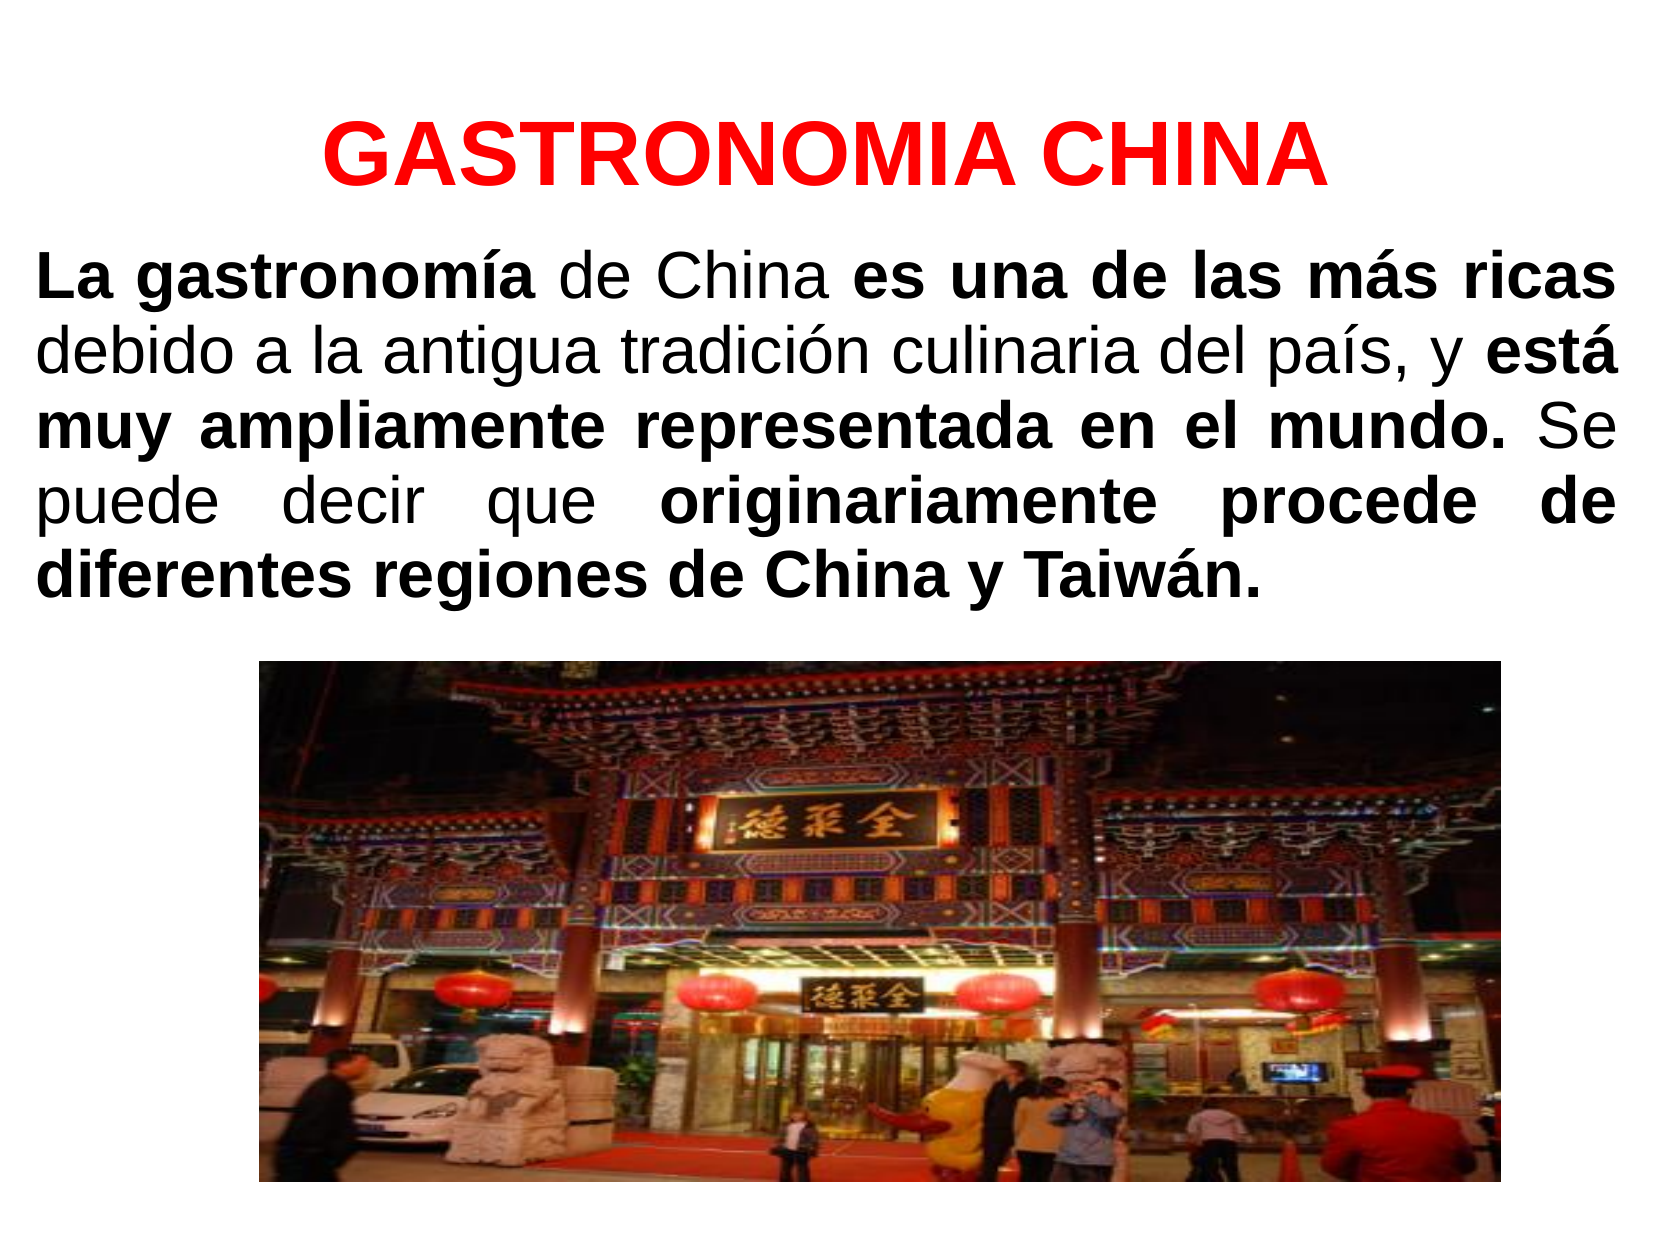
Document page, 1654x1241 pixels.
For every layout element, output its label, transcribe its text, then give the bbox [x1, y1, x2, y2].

picture [259, 661, 1501, 1182]
text_box La gastronomía de China es una de las más ricas debido a la antigua tradición culinaria del país, y está muy ampliamente representada en el mundo. Se puede decir que originariamente procede de diferentes regiones de China y Taiwán. [35, 224, 1619, 626]
text_box GASTRONOMIA CHINA [82, 82, 1571, 224]
